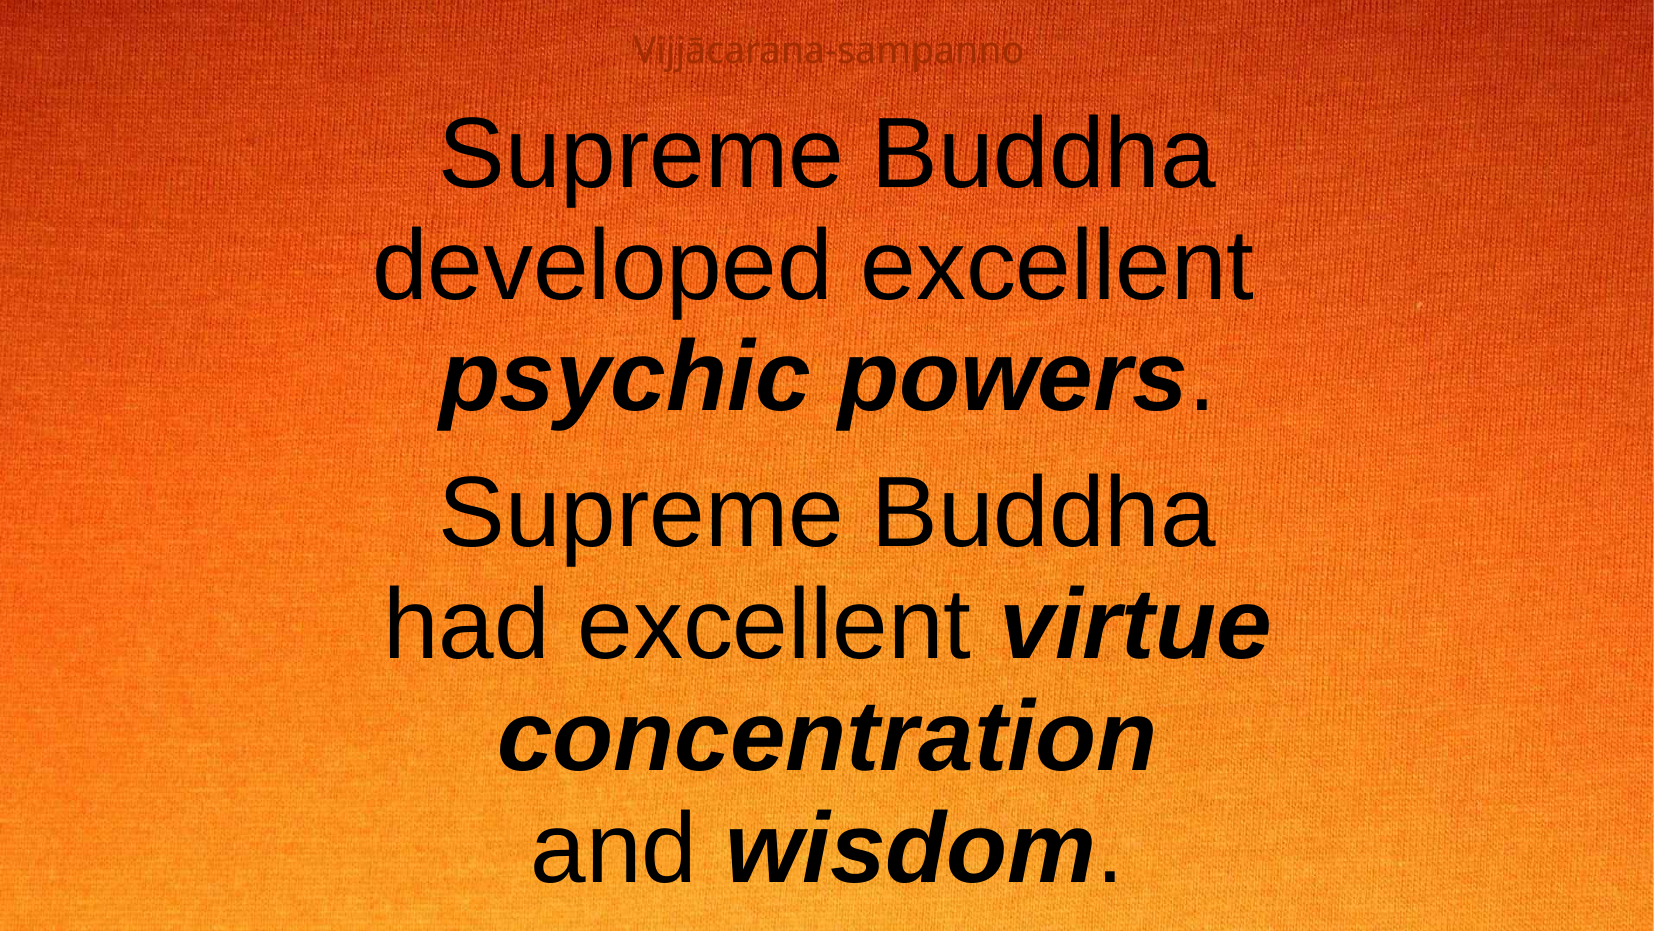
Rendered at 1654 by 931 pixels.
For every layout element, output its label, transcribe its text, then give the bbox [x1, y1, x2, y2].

subtitle Supreme Buddha developed excellent psychic powers. Supreme Buddha had excellent virtue concentration and wisdom. [0, 0, 1654, 931]
text_box Vijjācarana-sampanno [1, 16, 1654, 77]
